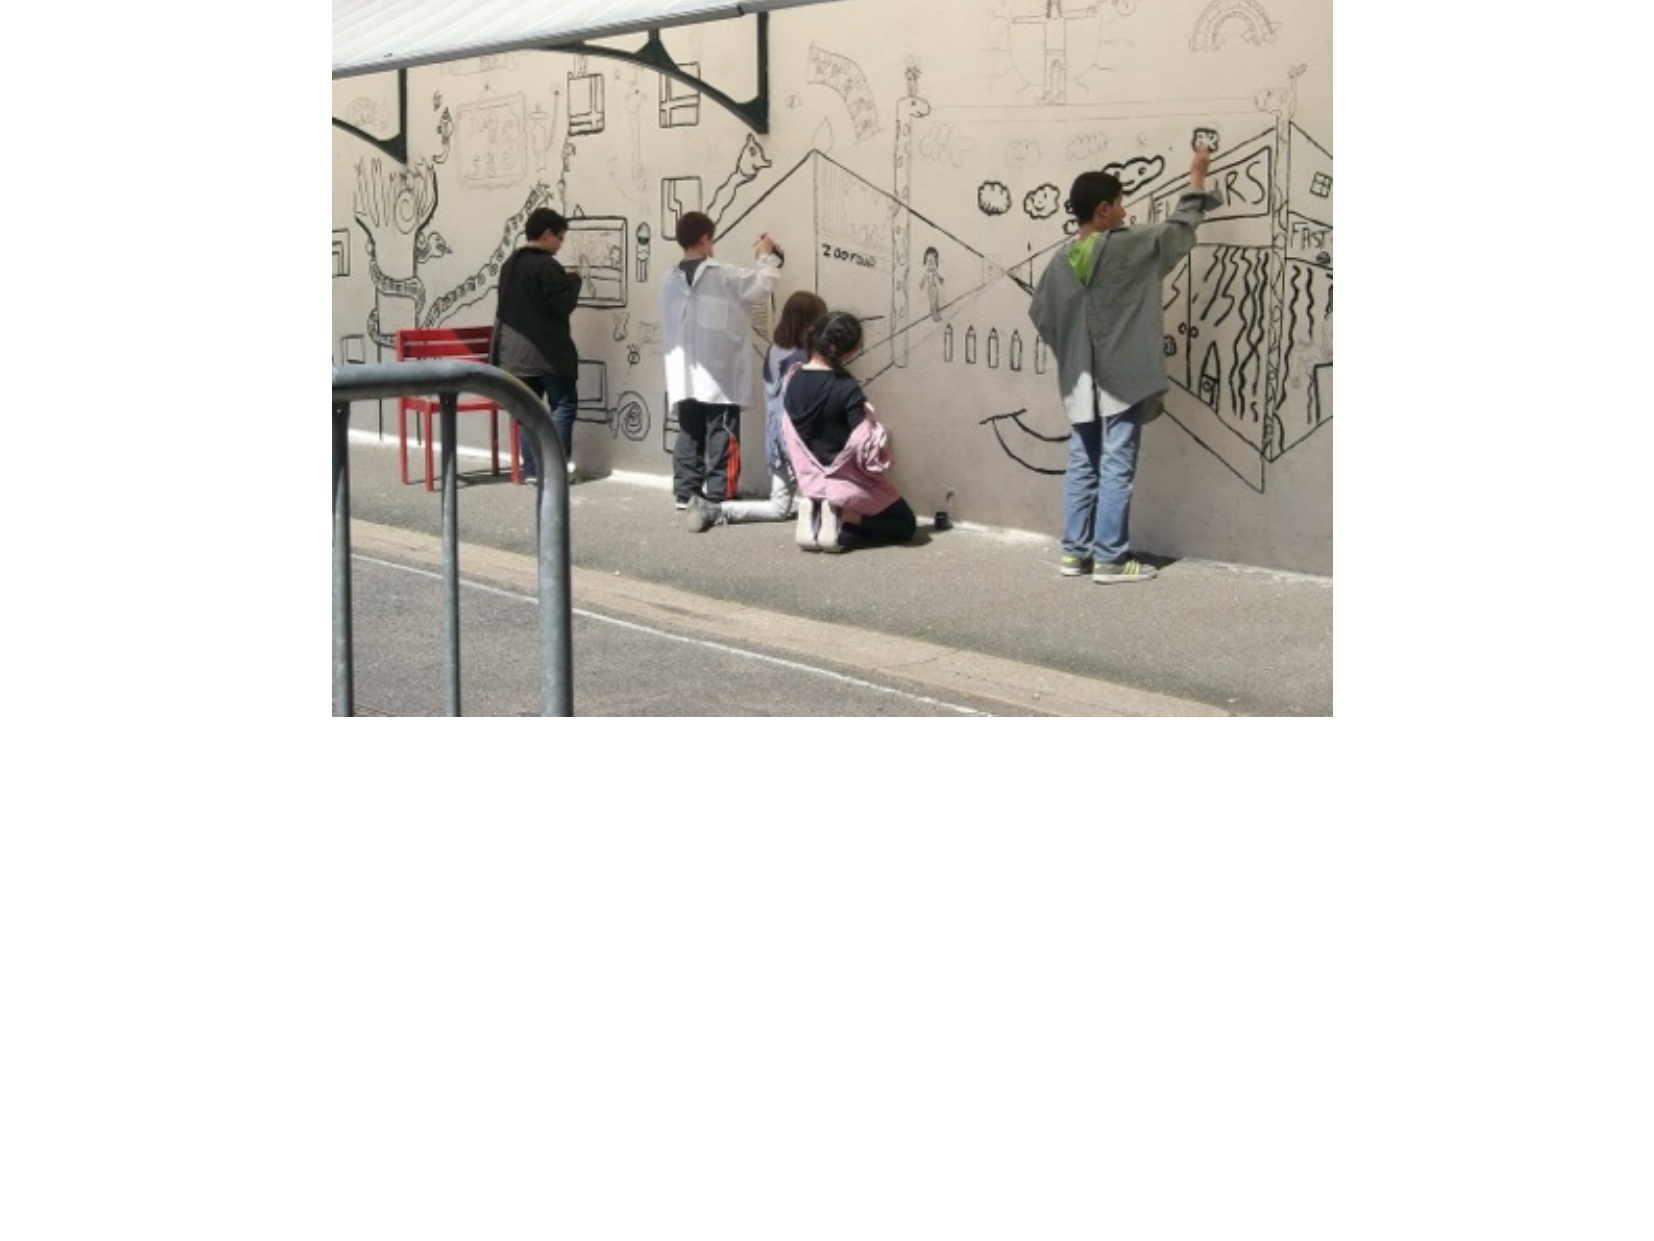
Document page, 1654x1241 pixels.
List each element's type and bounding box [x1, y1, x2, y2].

picture [332, 0, 1333, 717]
